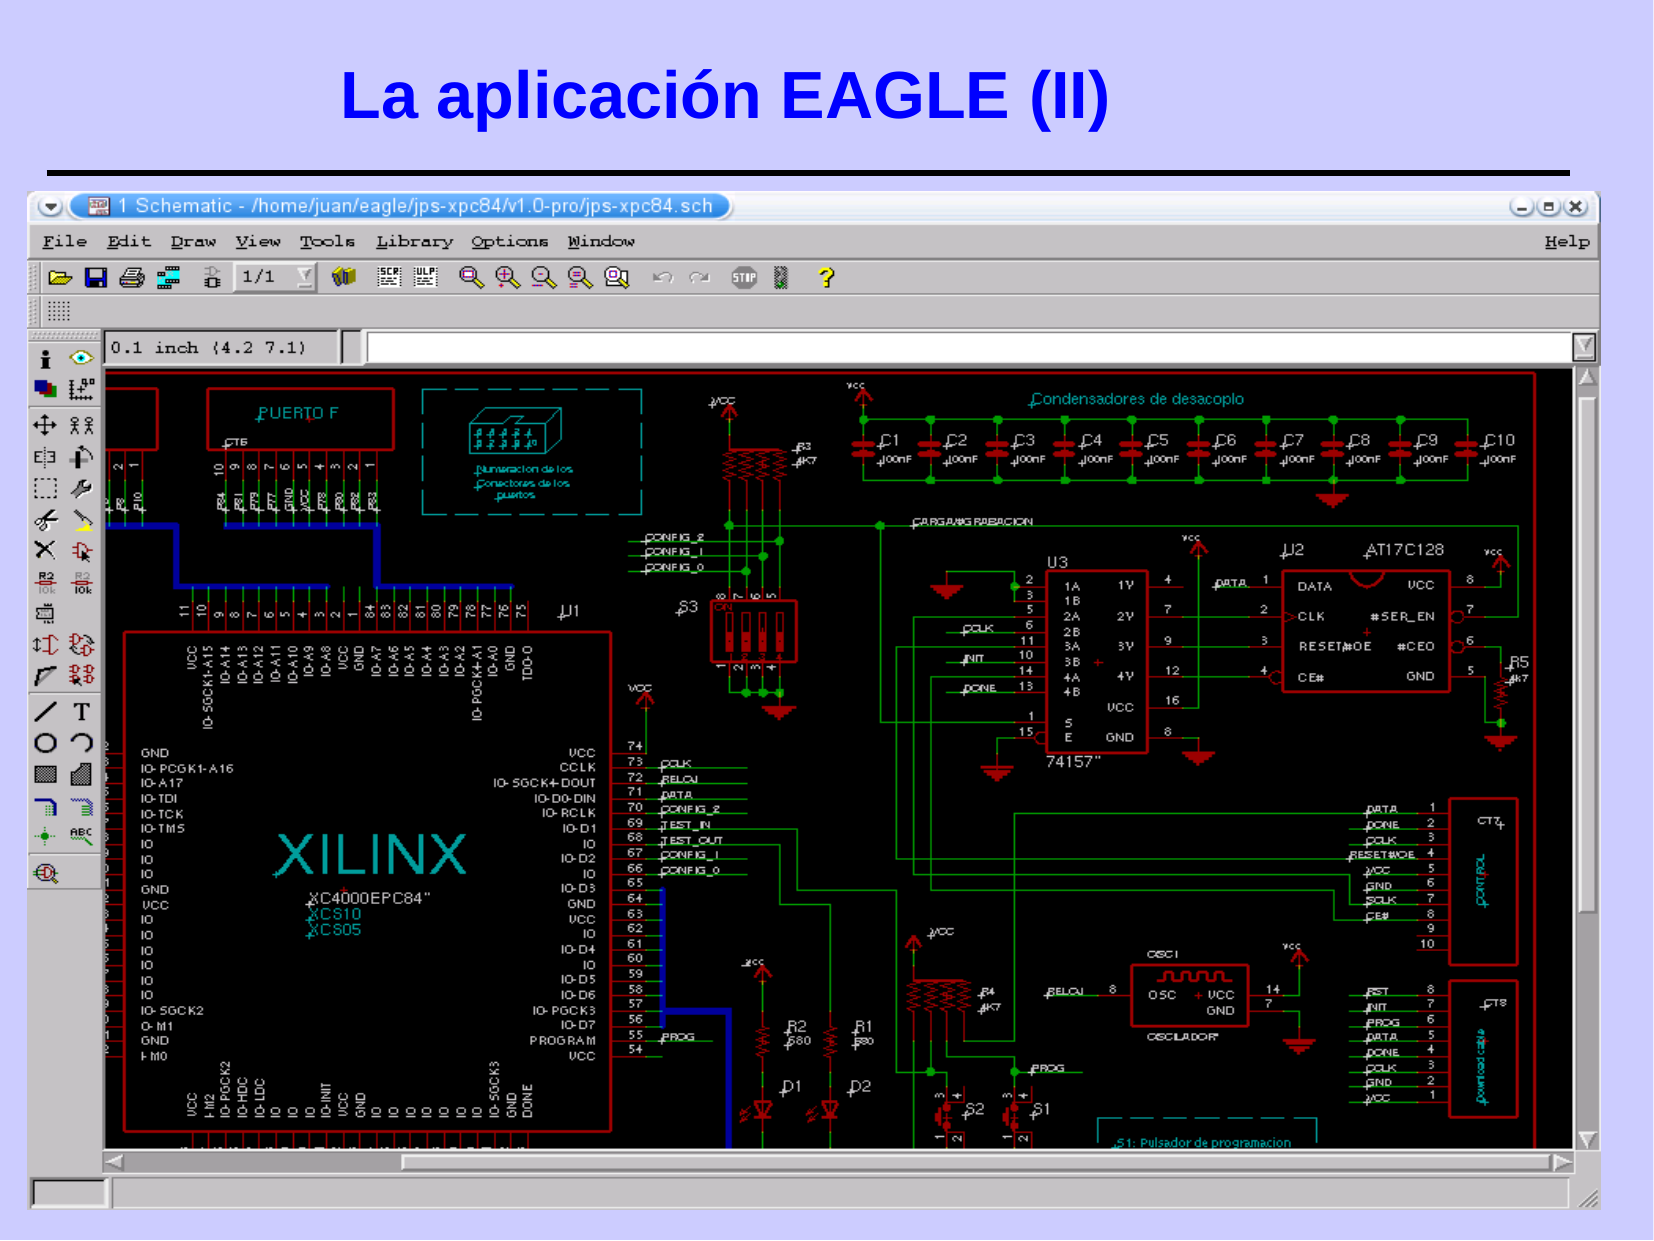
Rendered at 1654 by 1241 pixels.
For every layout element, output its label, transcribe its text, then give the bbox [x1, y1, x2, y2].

picture [27, 191, 1601, 1210]
title La aplicación EAGLE (II) [88, 0, 1364, 170]
